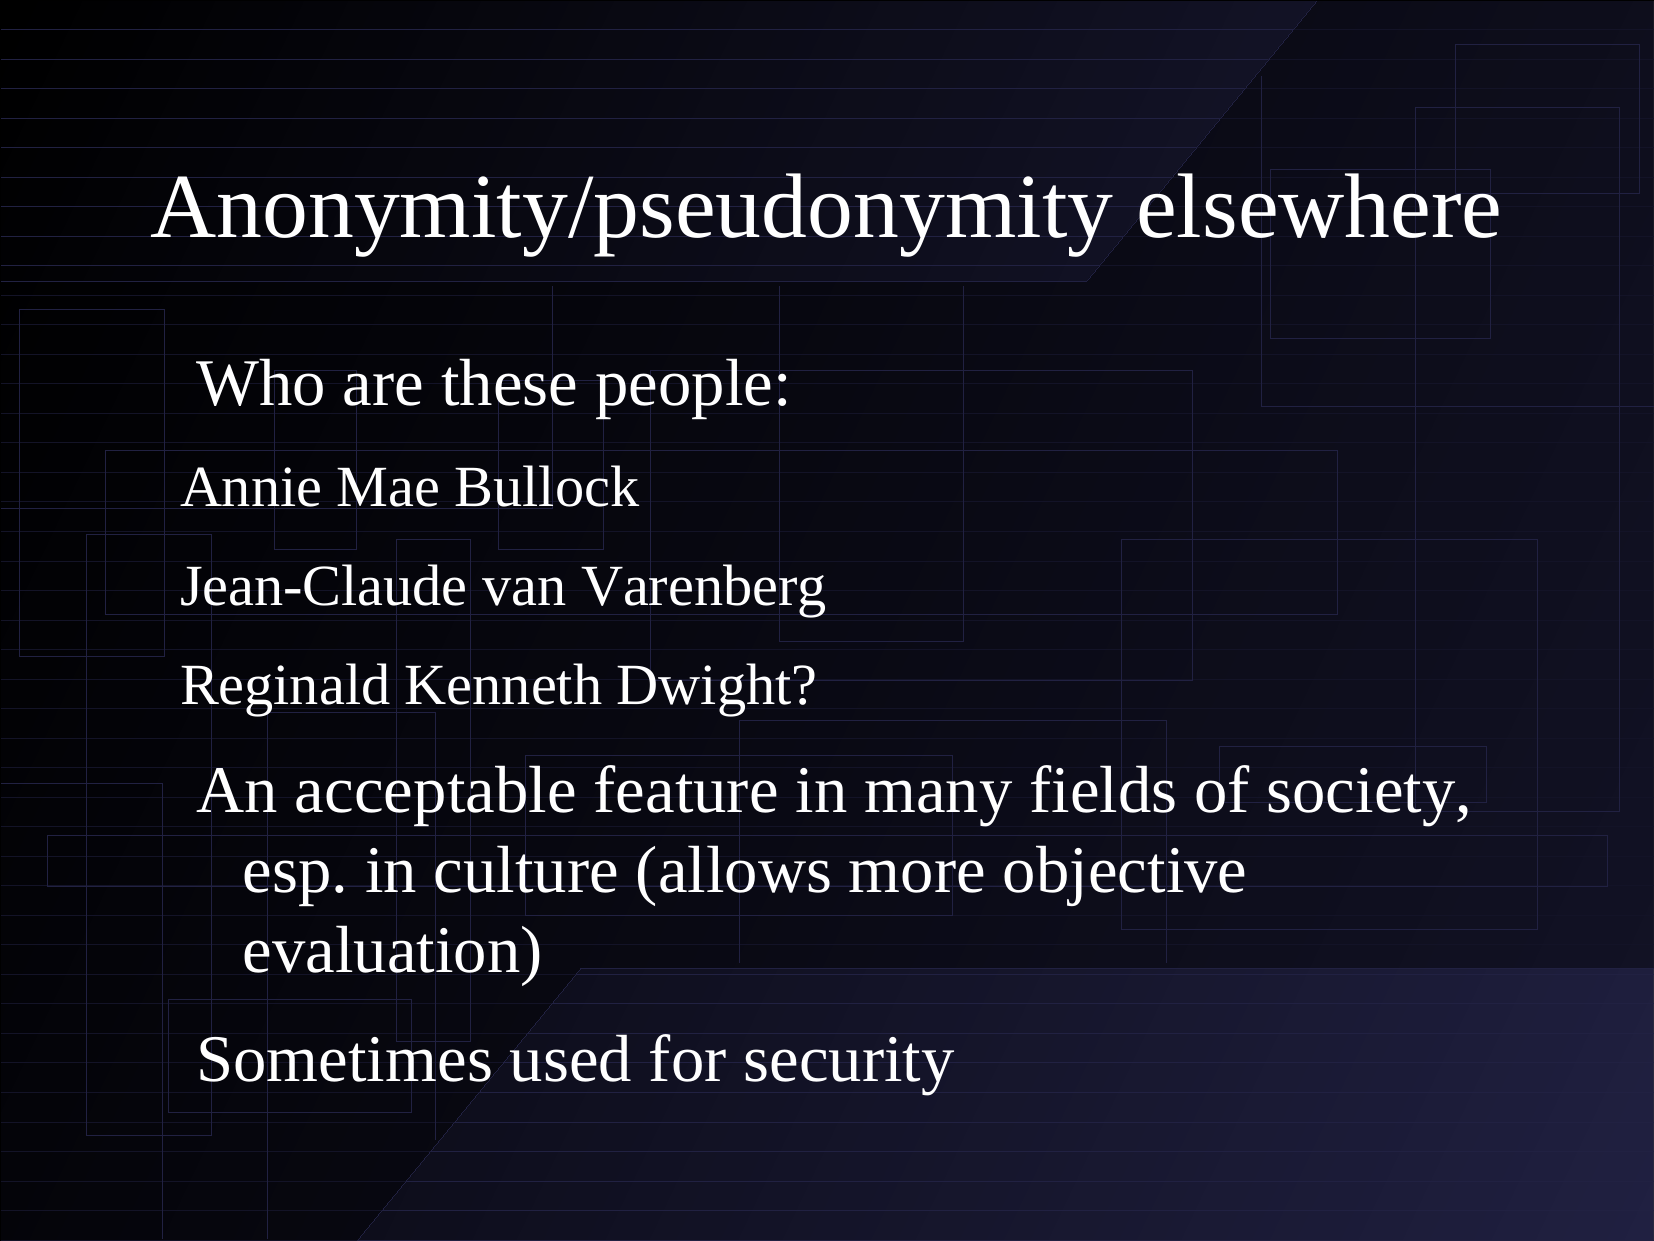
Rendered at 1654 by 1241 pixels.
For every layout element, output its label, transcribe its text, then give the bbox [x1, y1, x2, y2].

list Who are these people: Annie Mae Bullock Jean-Claude van Varenberg Reginald Kenneth Dwight? An acceptable feature in many fields of society, esp. in culture (allows more objective evaluation) Sometimes used for security [121, 344, 1534, 1127]
title Anonymity/pseudonymity elsewhere [121, 102, 1534, 311]
